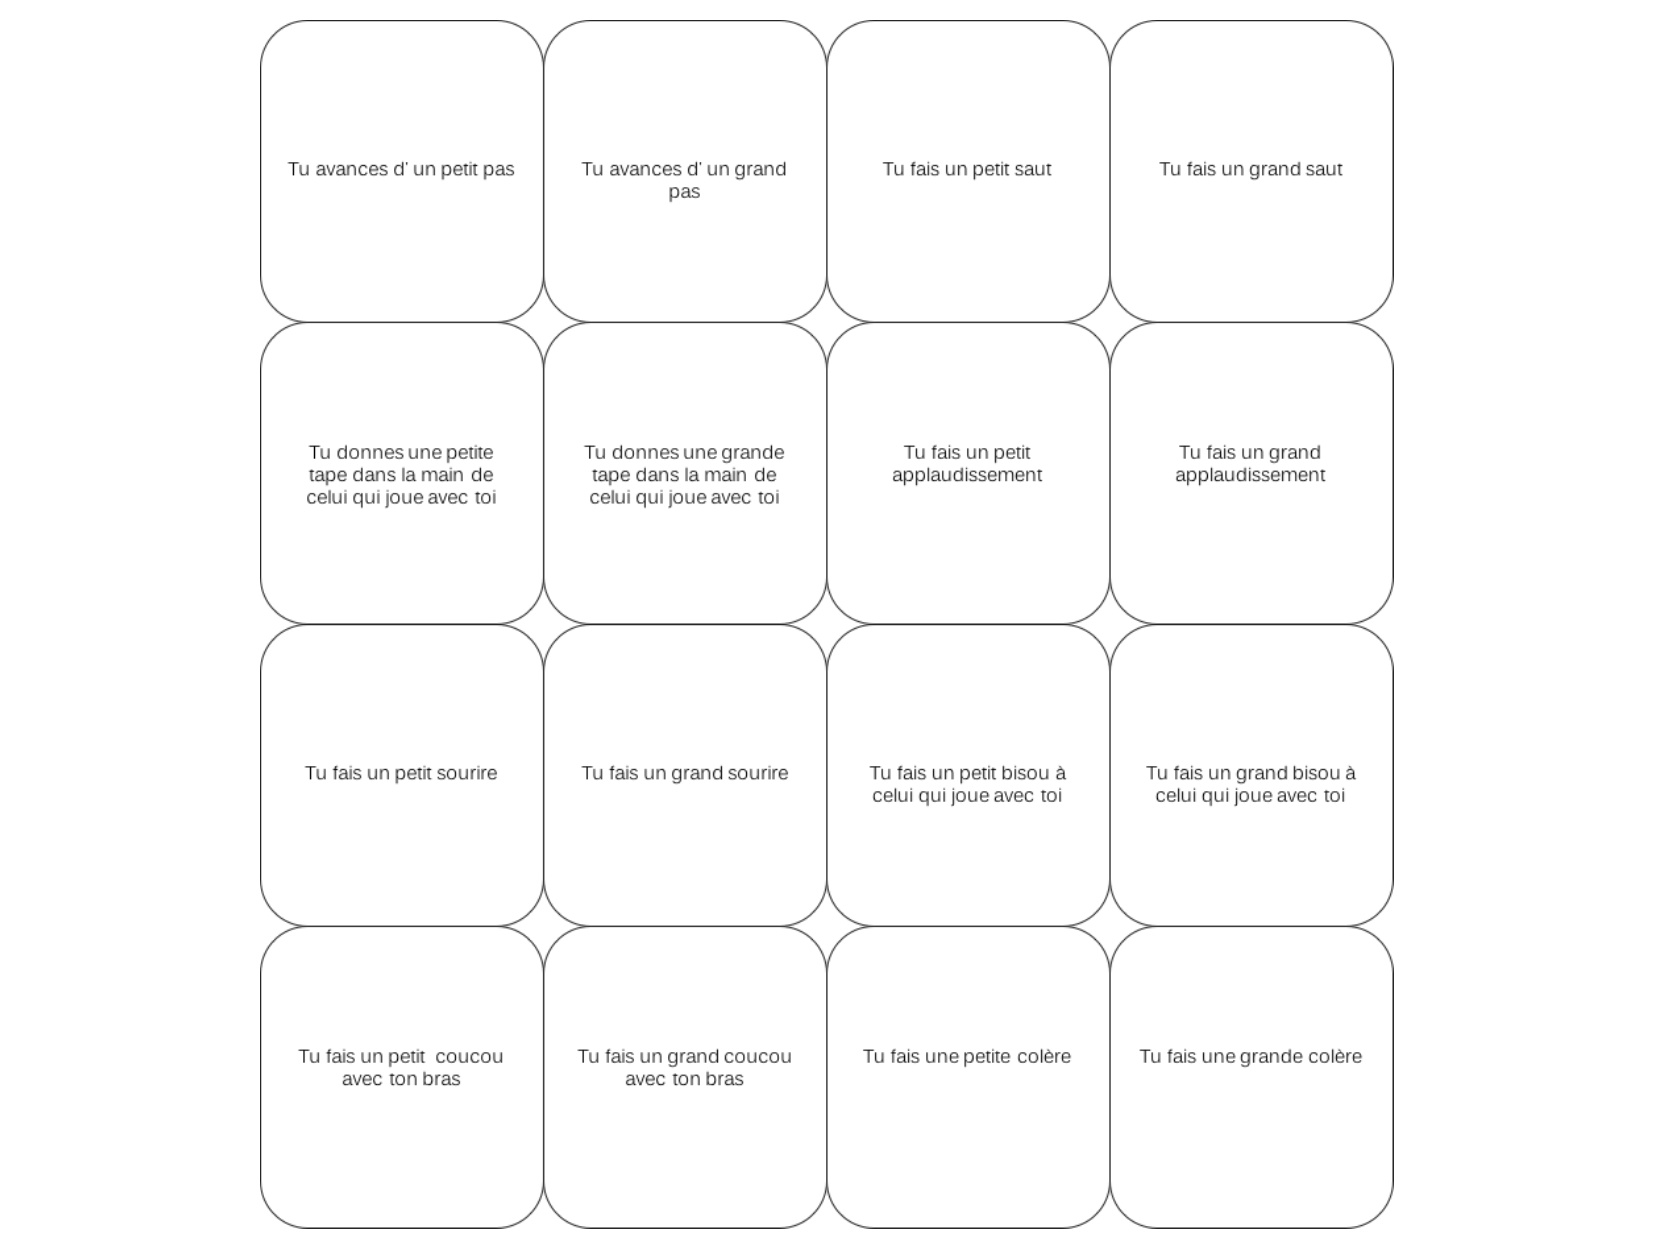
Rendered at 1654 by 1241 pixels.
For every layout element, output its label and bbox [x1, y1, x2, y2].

picture [260, 20, 1394, 1229]
